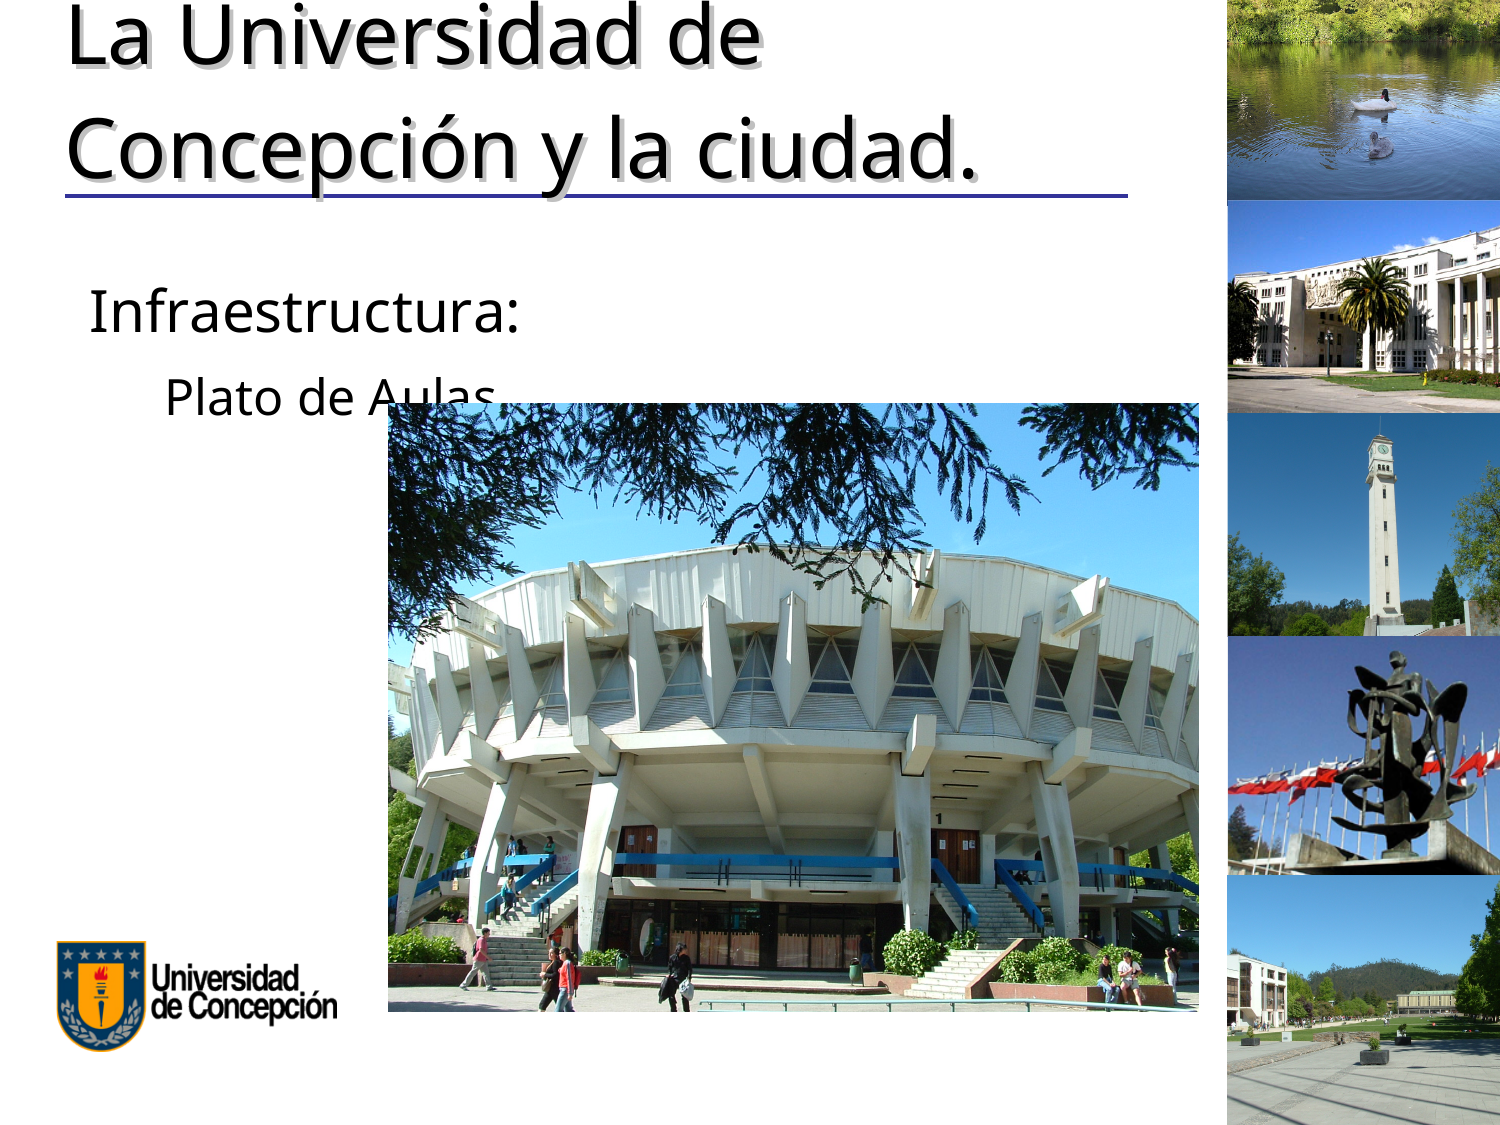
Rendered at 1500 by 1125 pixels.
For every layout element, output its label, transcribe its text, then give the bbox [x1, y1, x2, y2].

picture [56, 941, 337, 1052]
picture [1227, 0, 1500, 1125]
picture [388, 403, 1199, 1012]
list Infraestructura: Plato de Aulas [74, 262, 1223, 1006]
title La Universidad de Concepción y la ciudad. [49, 0, 1223, 198]
